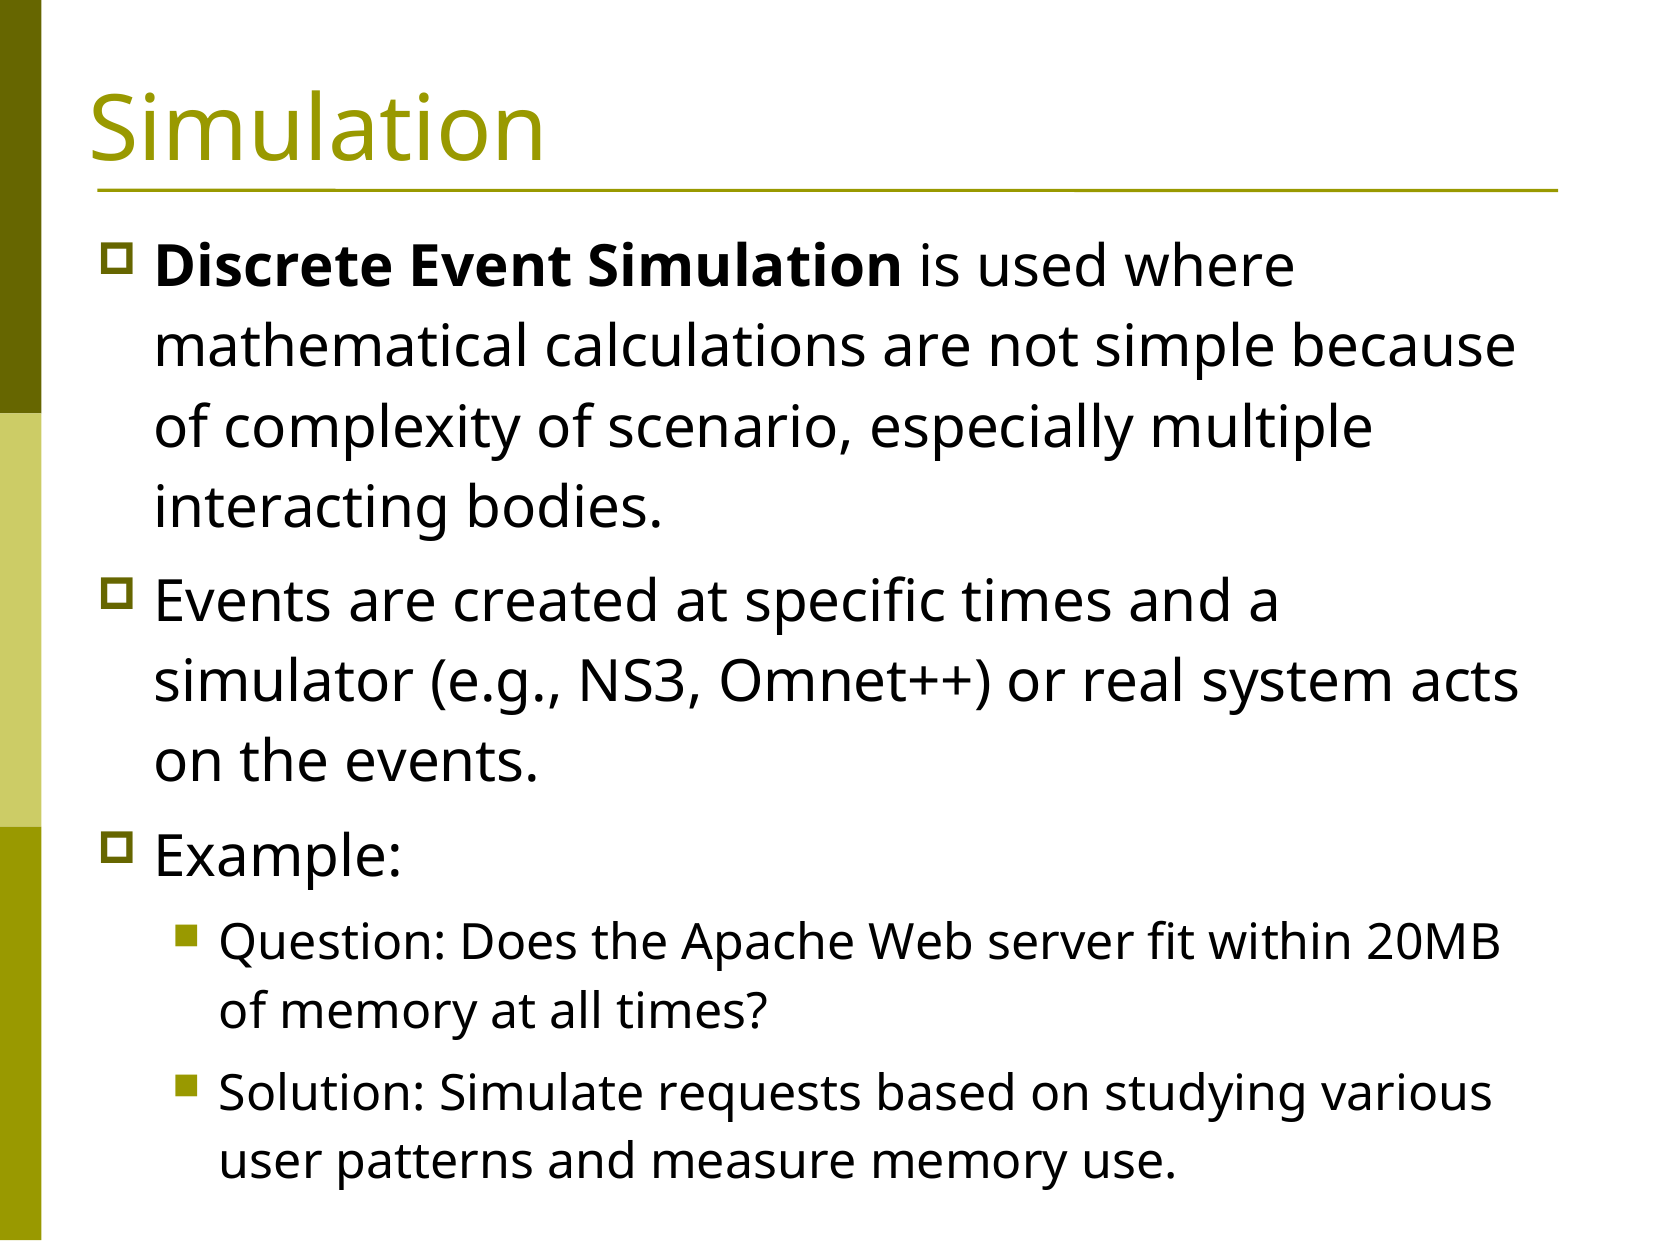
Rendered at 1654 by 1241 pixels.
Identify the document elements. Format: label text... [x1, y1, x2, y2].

title Simulation [88, 43, 1577, 207]
list Discrete Event Simulation is used where mathematical calculations are not simple because of complexity of scenario, especially multiple interacting bodies. Events are created at specific times and a simulator (e.g., NS3, Omnet++) or real system acts on the events. Example: Question: Does the Apache Web server fit within 20MB of memory at all times? Solution: Simulate requests based on studying various user patterns and measure memory use. [82, 216, 1571, 1104]
